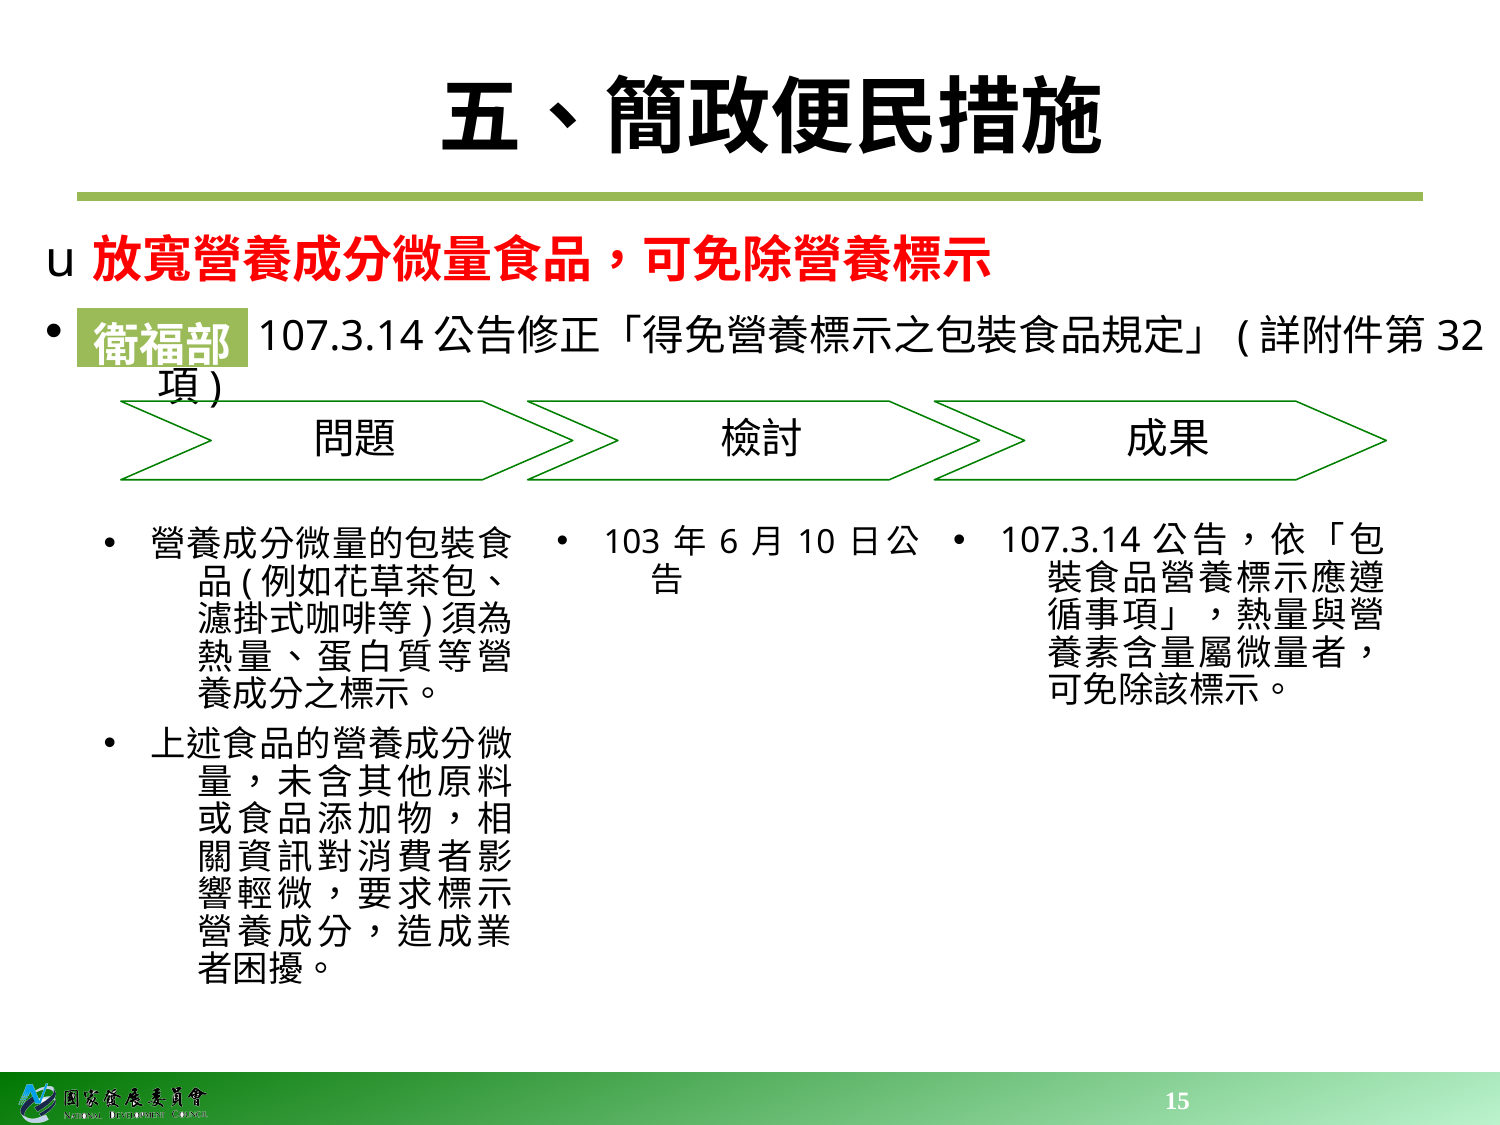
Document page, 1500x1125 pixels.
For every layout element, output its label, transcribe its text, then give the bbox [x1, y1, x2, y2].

text_box 營養成分微量的包裝食品(例如花草茶包、濾掛式咖啡等)須為熱量、蛋白質等營養成分之標示。 上述食品的營養成分微量，未含其他原料或食品添加物，相關資訊對消費者影響輕微，要求標示營養成分，造成業者困擾。 [89, 519, 528, 996]
text_box 103年6月10日公告 [541, 515, 935, 569]
text_box 15 [1149, 1069, 1500, 1125]
text_box 107.3.14公告，依「包裝食品營養標示應遵循事項」，熱量與營養素含量屬微量者，可免除該標示。 [938, 514, 1400, 720]
text_box 檢討 [527, 401, 980, 480]
text_box 放寬營養成分微量食品，可免除營養標示 107.3.14公告修正「得免營養標示之包裝食品規定」(詳附件第32項) [30, 220, 1500, 418]
text_box 成果 [934, 401, 1387, 480]
title 五、簡政便民措施 [76, 19, 1427, 207]
text_box 問題 [120, 401, 573, 480]
text_box 衛福部 [77, 308, 248, 367]
